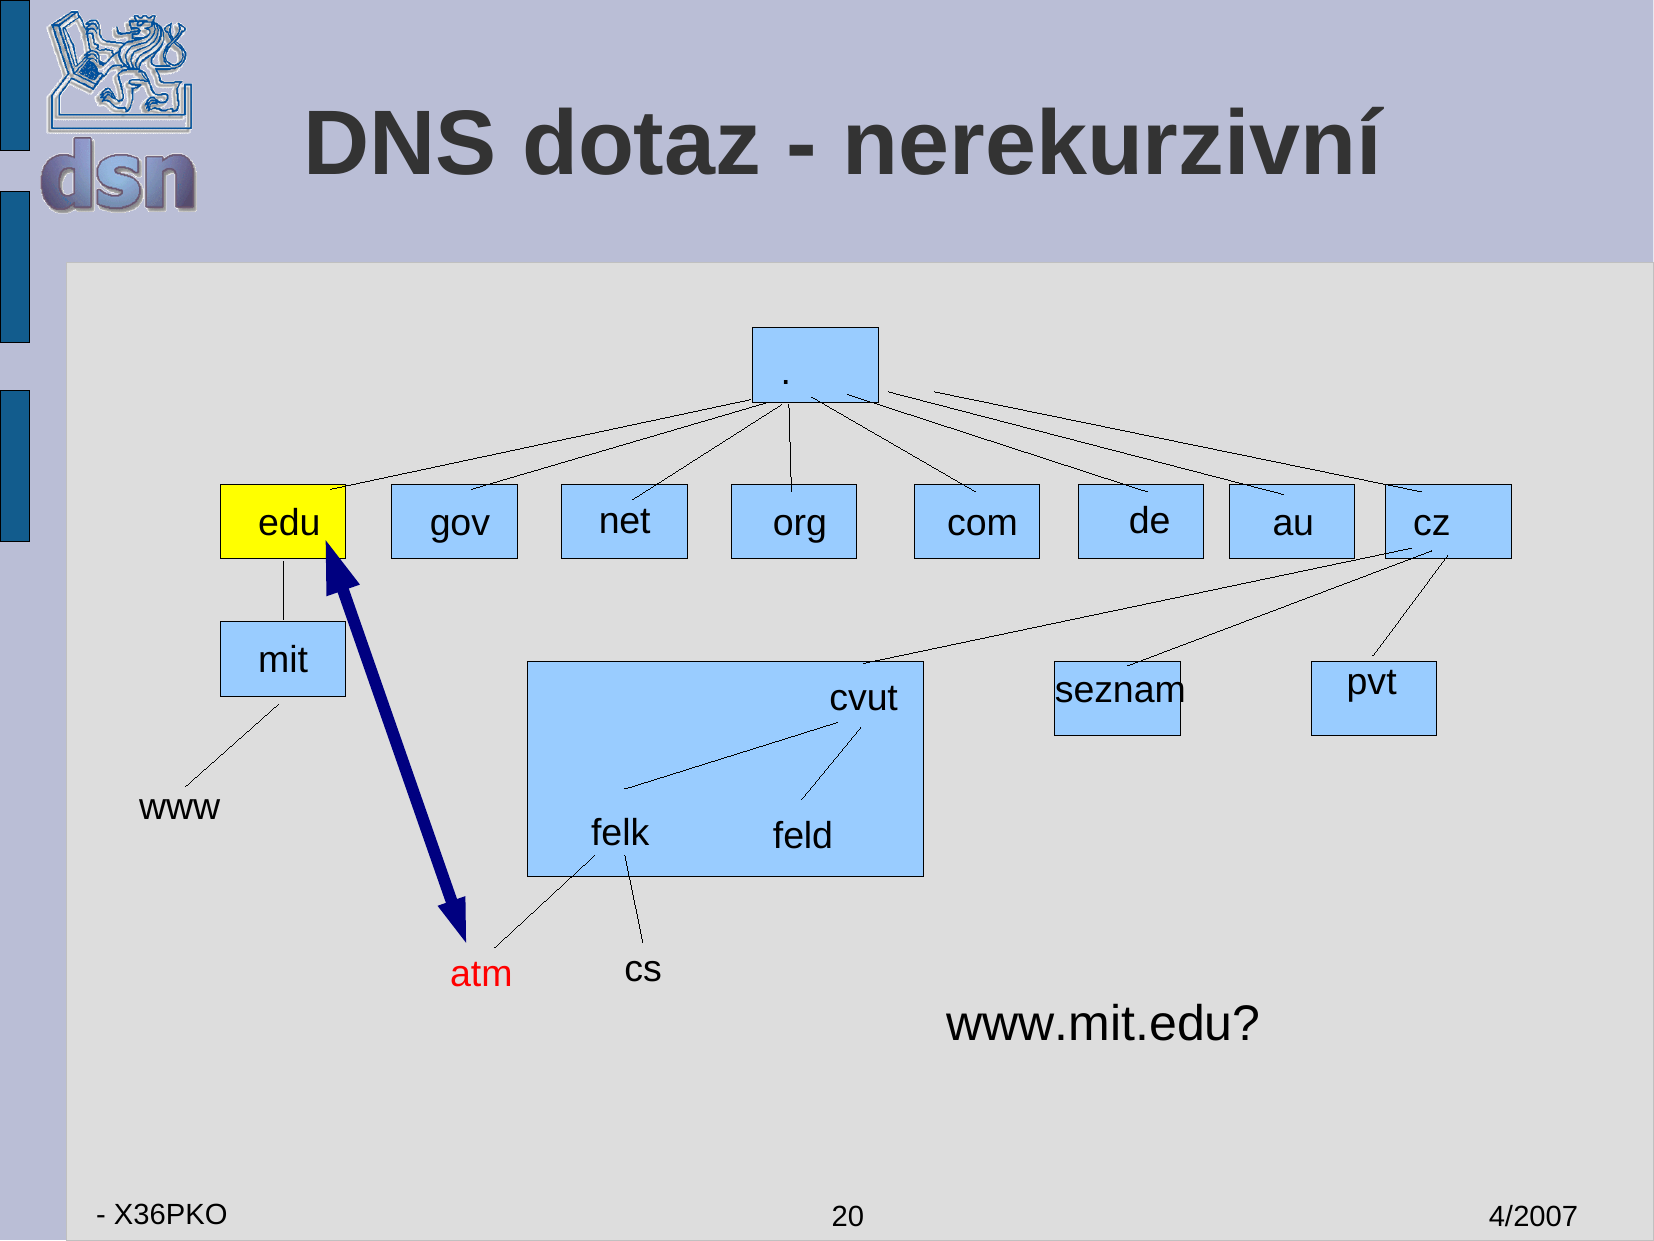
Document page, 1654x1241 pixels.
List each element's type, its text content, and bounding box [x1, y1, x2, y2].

text_box [220, 484, 346, 559]
text_box [1054, 718, 1181, 736]
text_box [561, 484, 688, 559]
text_box [1385, 484, 1512, 559]
text_box net [583, 491, 666, 549]
text_box . [765, 343, 807, 401]
text_box [1078, 484, 1204, 559]
text_box www [124, 778, 233, 836]
picture [10, 10, 223, 230]
text_box org [758, 494, 842, 552]
text_box [752, 327, 879, 403]
text_box felk [576, 804, 665, 862]
text_box gov [414, 494, 505, 552]
text_box www.mit.edu? [932, 987, 1276, 1059]
text_box edu [243, 494, 336, 552]
text_box cvut [814, 668, 913, 726]
text_box seznam [1039, 660, 1201, 718]
text_box [1311, 661, 1437, 736]
text_box feld [758, 806, 849, 864]
title DNS dotaz - nerekurzivní [210, 39, 1478, 247]
text_box [1229, 484, 1355, 559]
text_box au [1257, 494, 1329, 552]
text_box [391, 484, 518, 559]
text_box [731, 484, 857, 559]
text_box com [932, 494, 1033, 552]
text_box de [1114, 491, 1186, 549]
text_box atm [435, 945, 528, 1002]
text_box [914, 484, 1040, 559]
text_box mit [220, 621, 346, 697]
text_box [527, 661, 924, 877]
text_box pvt [1331, 653, 1412, 711]
text_box cs [609, 940, 677, 997]
text_box cz [1398, 494, 1466, 552]
